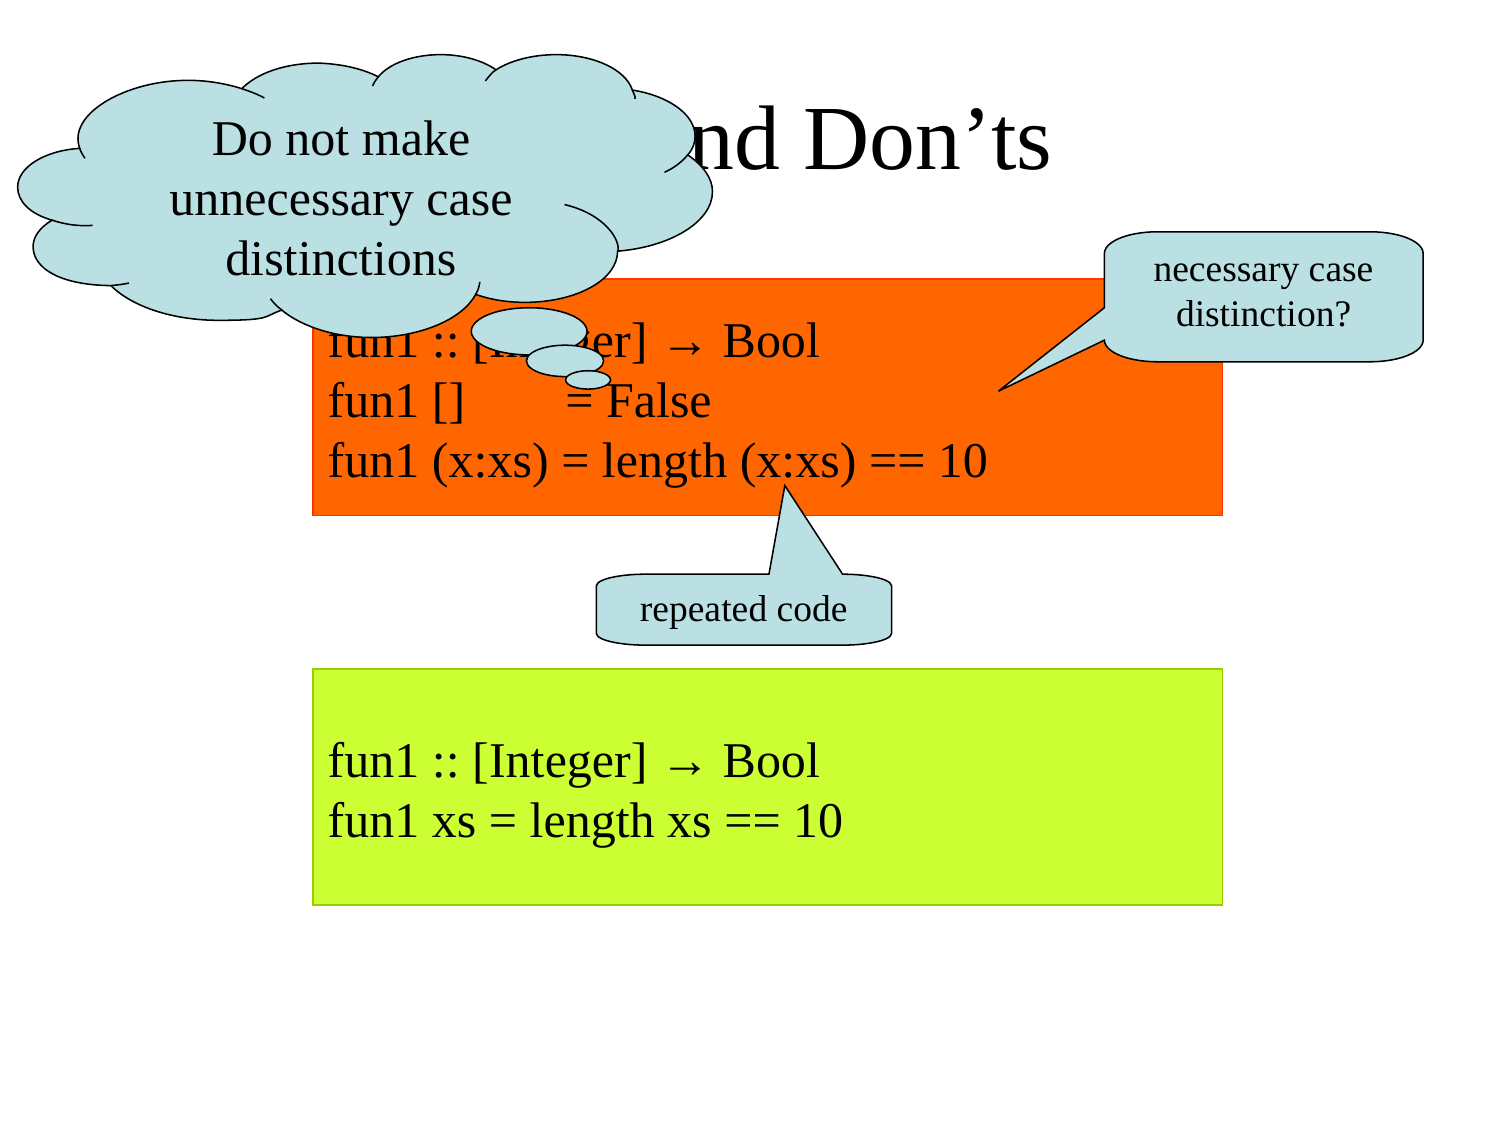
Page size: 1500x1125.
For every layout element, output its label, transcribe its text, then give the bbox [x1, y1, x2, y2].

text_box necessary case distinction? [998, 231, 1424, 392]
text_box Do not make unnecessary case distinctions [471, 307, 611, 390]
text_box Do not make unnecessary case distinctions [17, 54, 713, 338]
text_box repeated code [596, 485, 892, 646]
text_box fun1 :: [Integer] → Bool fun1 [] = False fun1 (x:xs) = length (x:xs) == 10 [312, 278, 1223, 516]
title Do’s and Don’ts [75, 45, 1426, 233]
text_box fun1 :: [Integer] → Bool fun1 xs = length xs == 10 [312, 668, 1223, 906]
